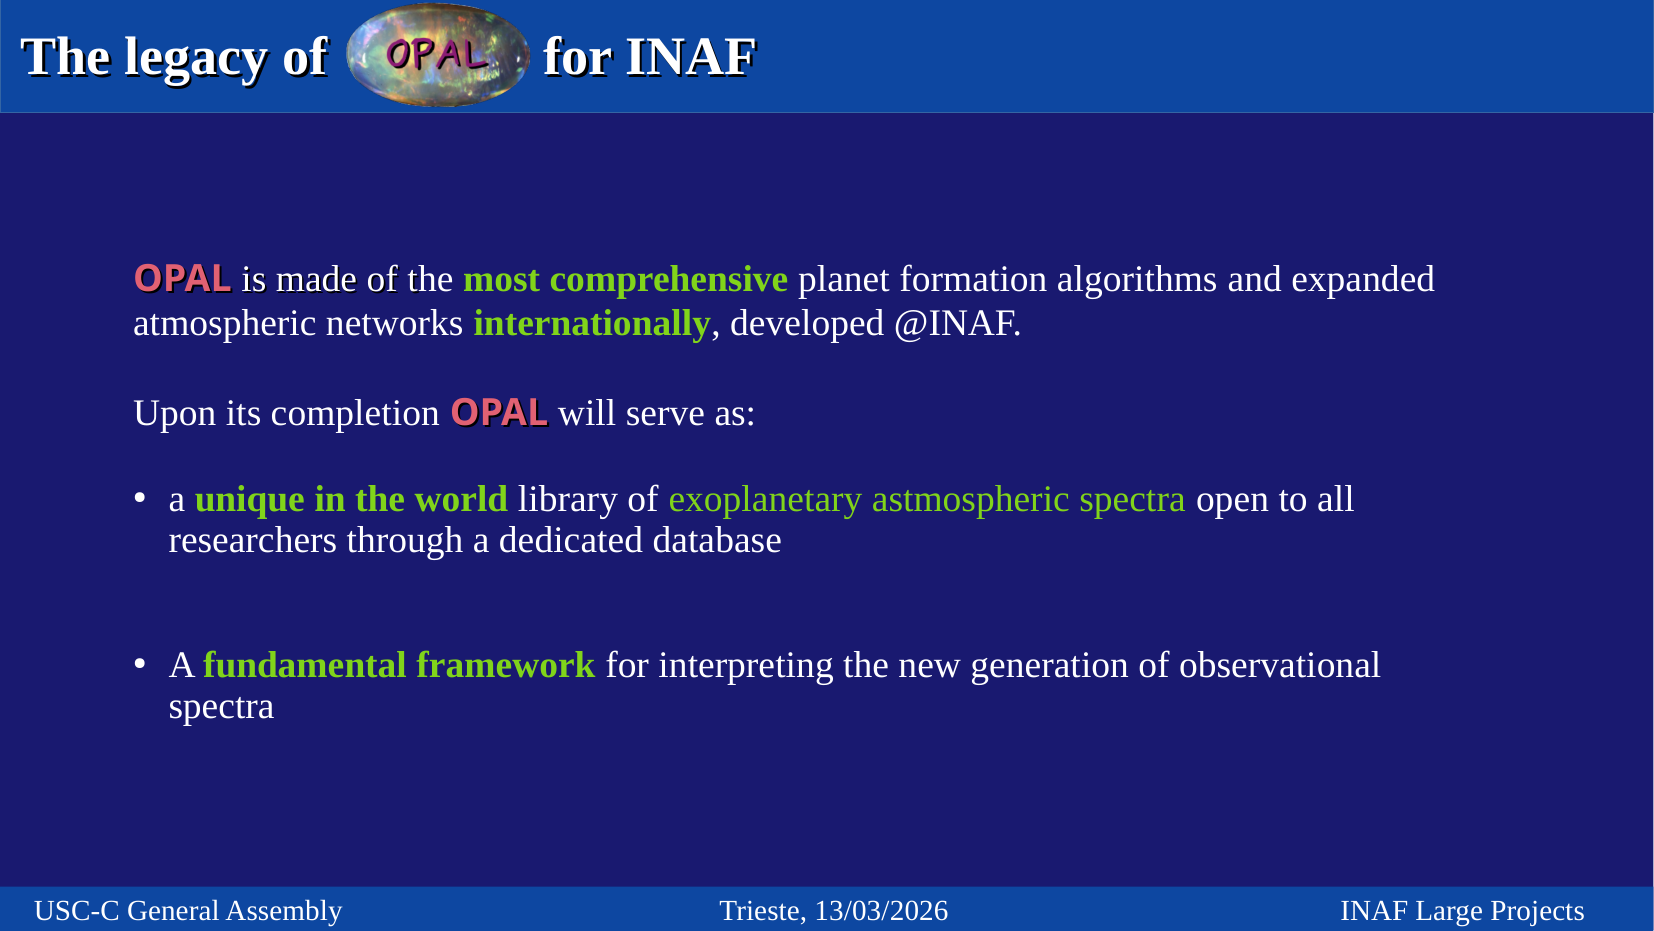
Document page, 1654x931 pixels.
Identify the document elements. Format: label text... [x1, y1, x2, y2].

text_box The legacy of for INAF [5, 0, 901, 118]
text_box OPAL is made of the most comprehensive planet formation algorithms and expanded atmospheric networks internationally, developed @INAF. Upon its completion OPAL will serve as: a unique in the world library of exoplanetary astmospheric spectra open to all researchers through a dedicated database A fundamental framework for interpreting the new generation of observational spectra [118, 244, 1506, 681]
text_box [0, 0, 5, 113]
text_box [901, 0, 1654, 113]
text_box USC-C General Assembly Trieste, 13/03/2026 INAF Large Projects [0, 888, 1654, 931]
